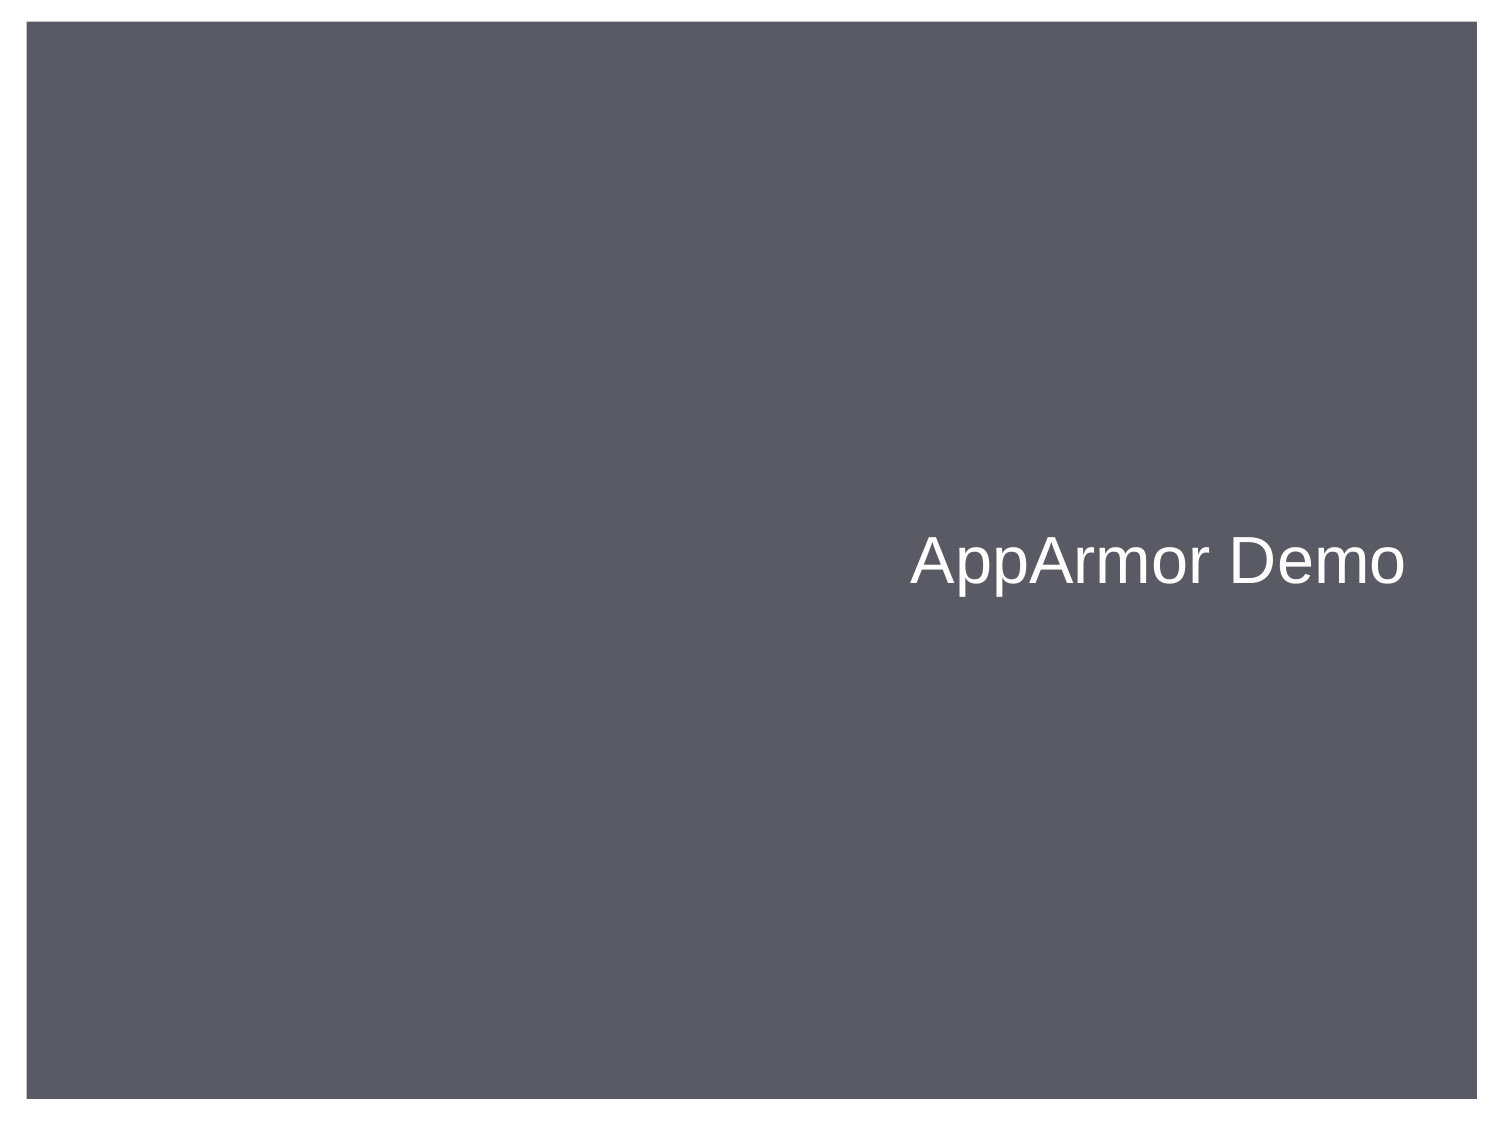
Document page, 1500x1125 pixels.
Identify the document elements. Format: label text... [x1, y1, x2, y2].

title AppArmor Demo [71, 460, 1422, 664]
